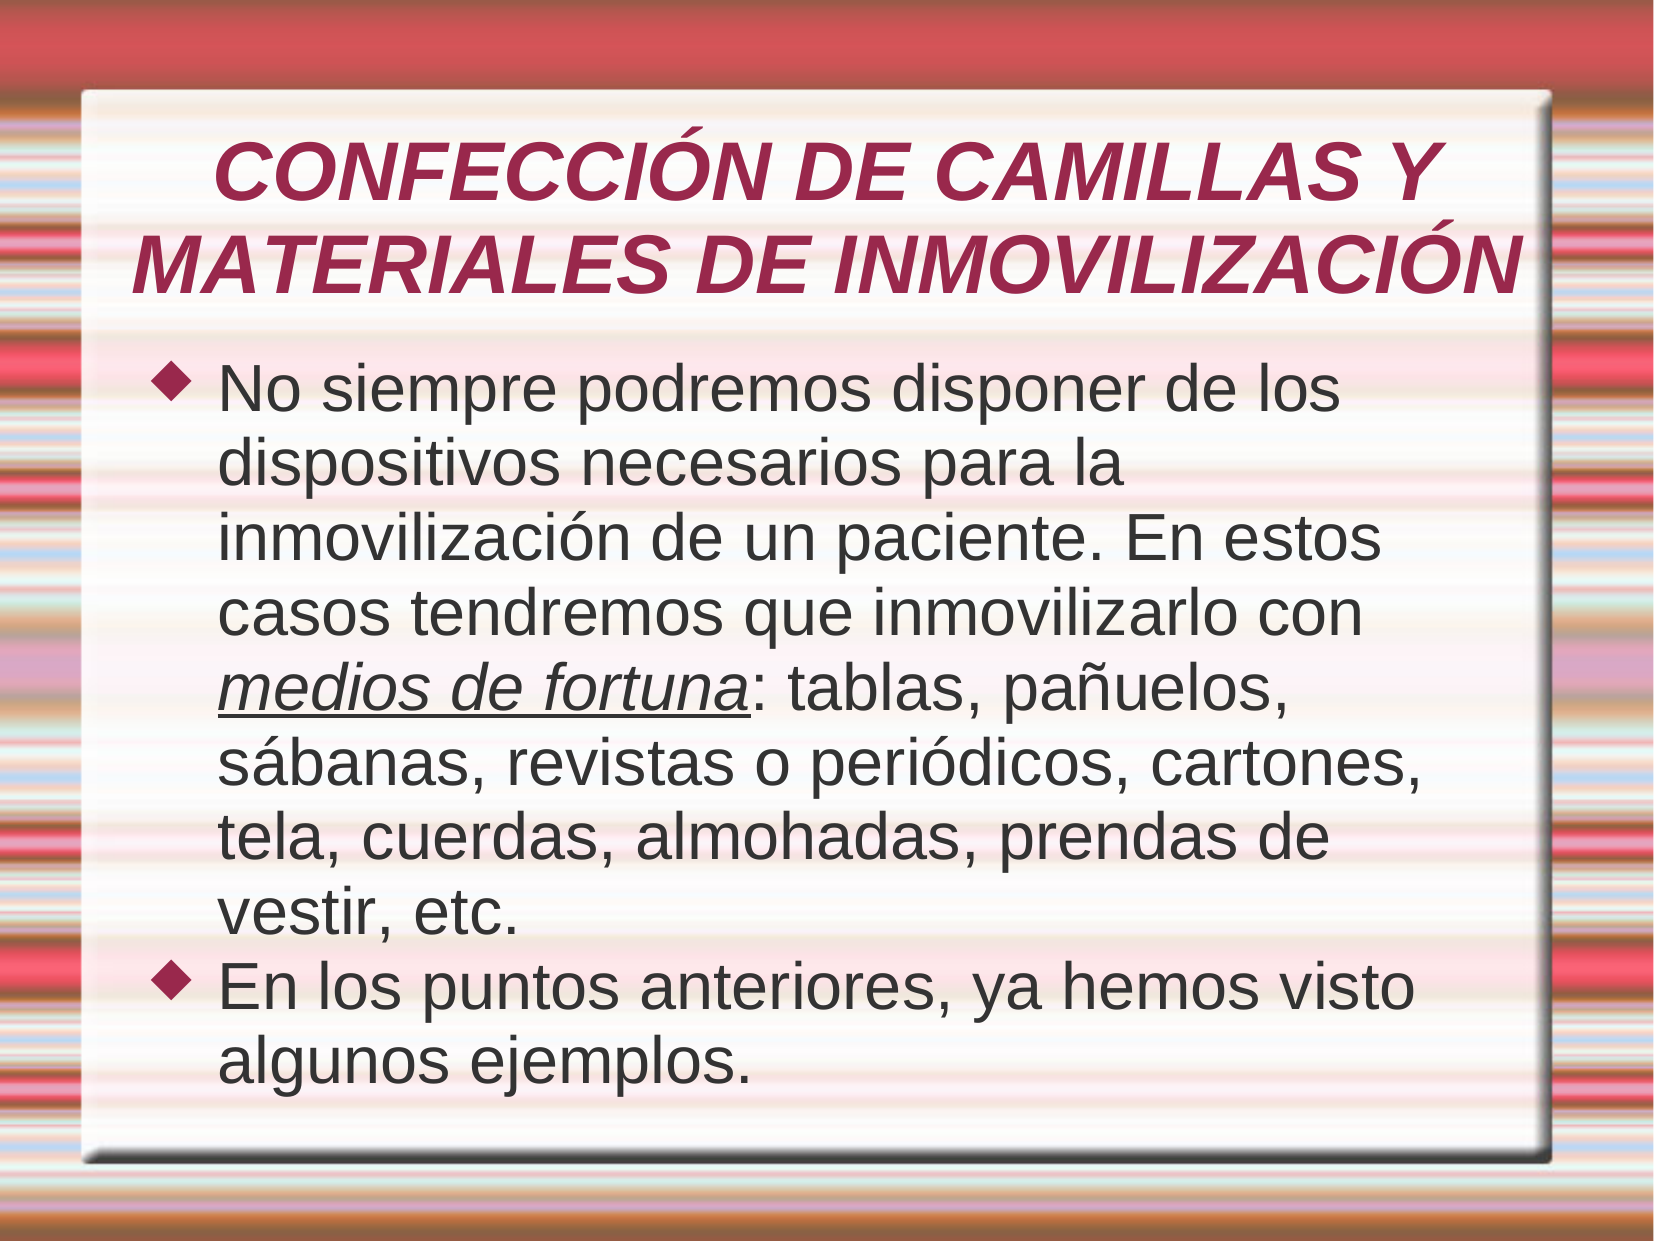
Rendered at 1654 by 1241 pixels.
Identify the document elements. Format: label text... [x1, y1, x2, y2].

picture [0, 0, 1654, 1241]
title CONFECCIÓN DE CAMILLAS Y MATERIALES DE INMOVILIZACIÓN [121, 114, 1534, 322]
list No siempre podremos disponer de los dispositivos necesarios para la inmovilización de un paciente. En estos casos tendremos que inmovilizarlo con medios de fortuna: tablas, pañuelos, sábanas, revistas o periódicos, cartones, tela, cuerdas, almohadas, prendas de vestir, etc. En los puntos anteriores, ya hemos visto algunos ejemplos. [134, 350, 1516, 1132]
